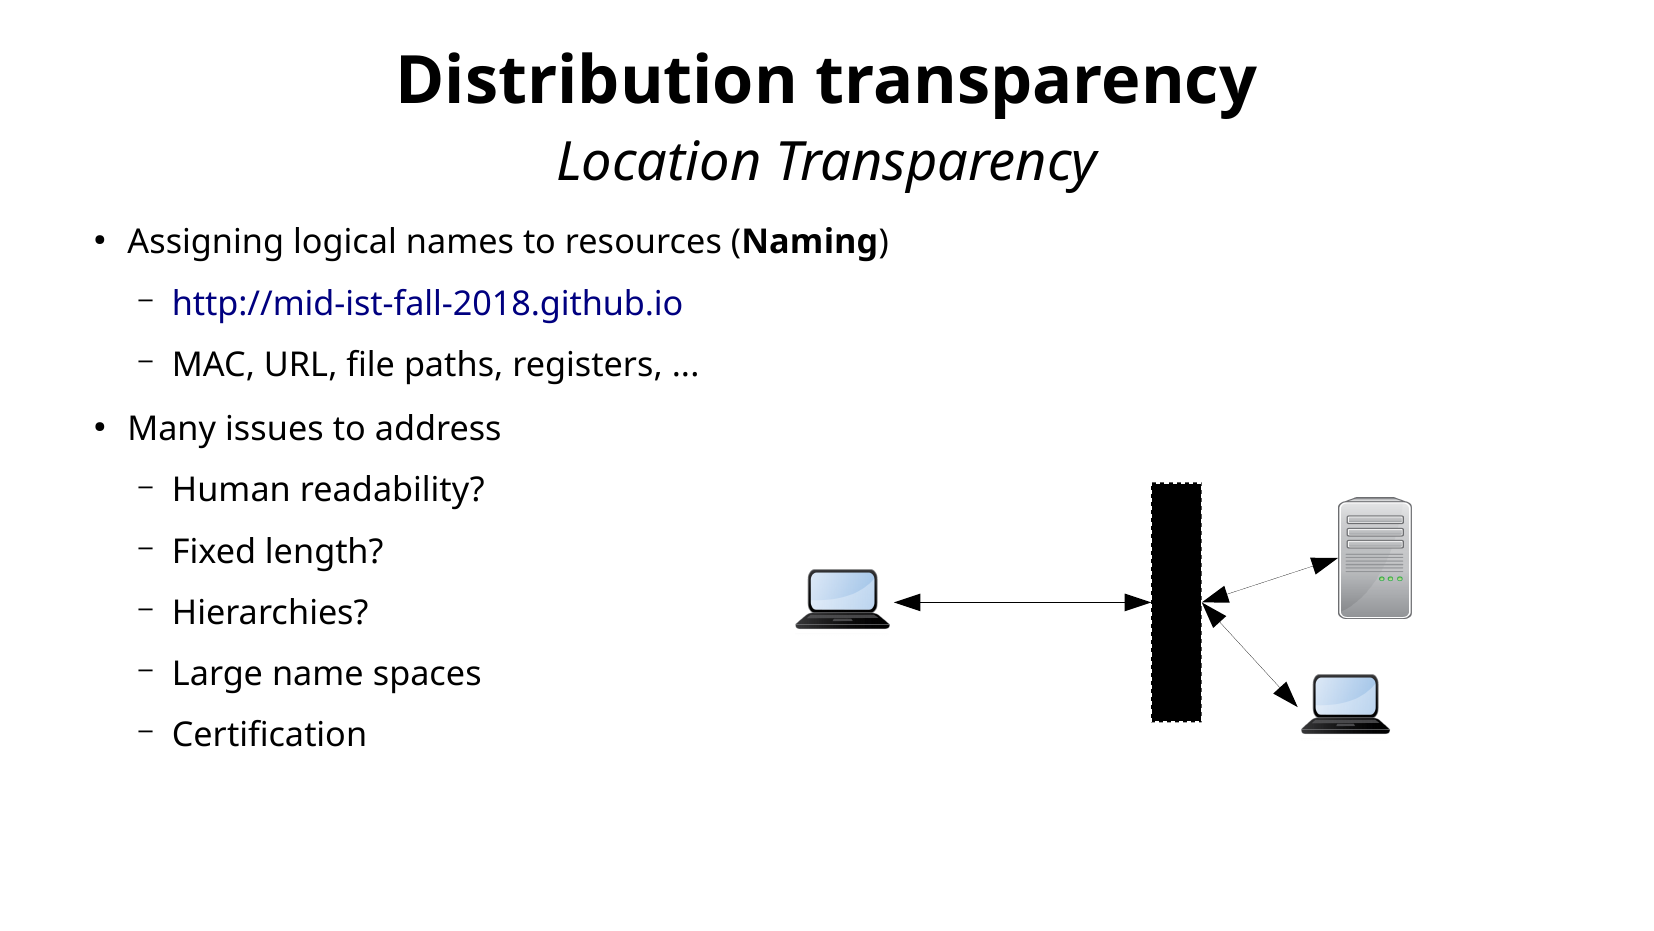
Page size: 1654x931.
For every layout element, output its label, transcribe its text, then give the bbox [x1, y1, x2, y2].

picture [791, 565, 894, 640]
text_box [1151, 482, 1202, 723]
list Assigning logical names to resources (Naming) http://mid-ist-fall-2018.github.io MAC, URL, file paths, registers, ... Many issues to address Human readability? Fixed length? Hierarchies? Large name spaces Certification [82, 217, 1571, 757]
title Distribution transparency Location Transparency [82, 36, 1571, 193]
picture [1297, 670, 1394, 745]
picture [1338, 497, 1412, 619]
